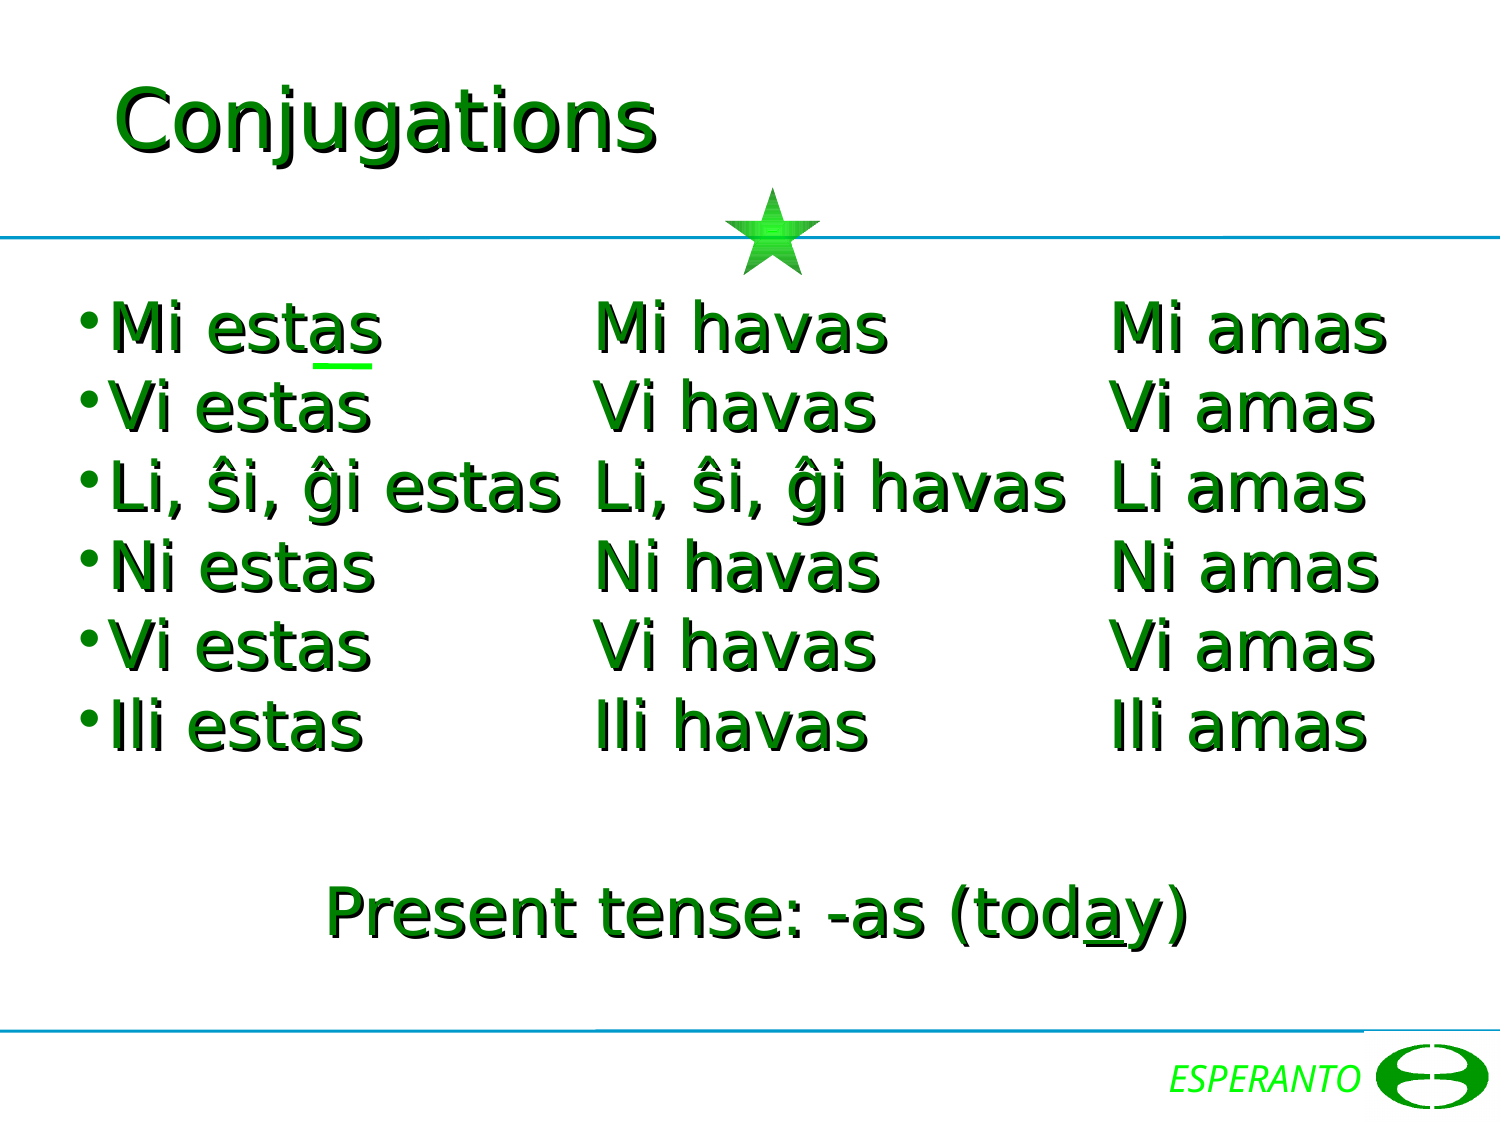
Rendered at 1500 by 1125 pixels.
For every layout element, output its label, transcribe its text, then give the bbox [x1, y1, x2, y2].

text_box Present tense: -as (today) [88, 883, 1424, 949]
list Mi estas Mi havas Mi amas Vi estas Vi havas Vi amas Li, ŝi, ĝi estas Li, ŝi, ĝi havas Li amas Ni estas Ni havas Ni amas Vi estas Vi havas Vi amas Ili estas Ili havas Ili amas [78, 299, 1448, 827]
picture [1364, 1032, 1500, 1122]
title Conjugations [112, 5, 1448, 245]
